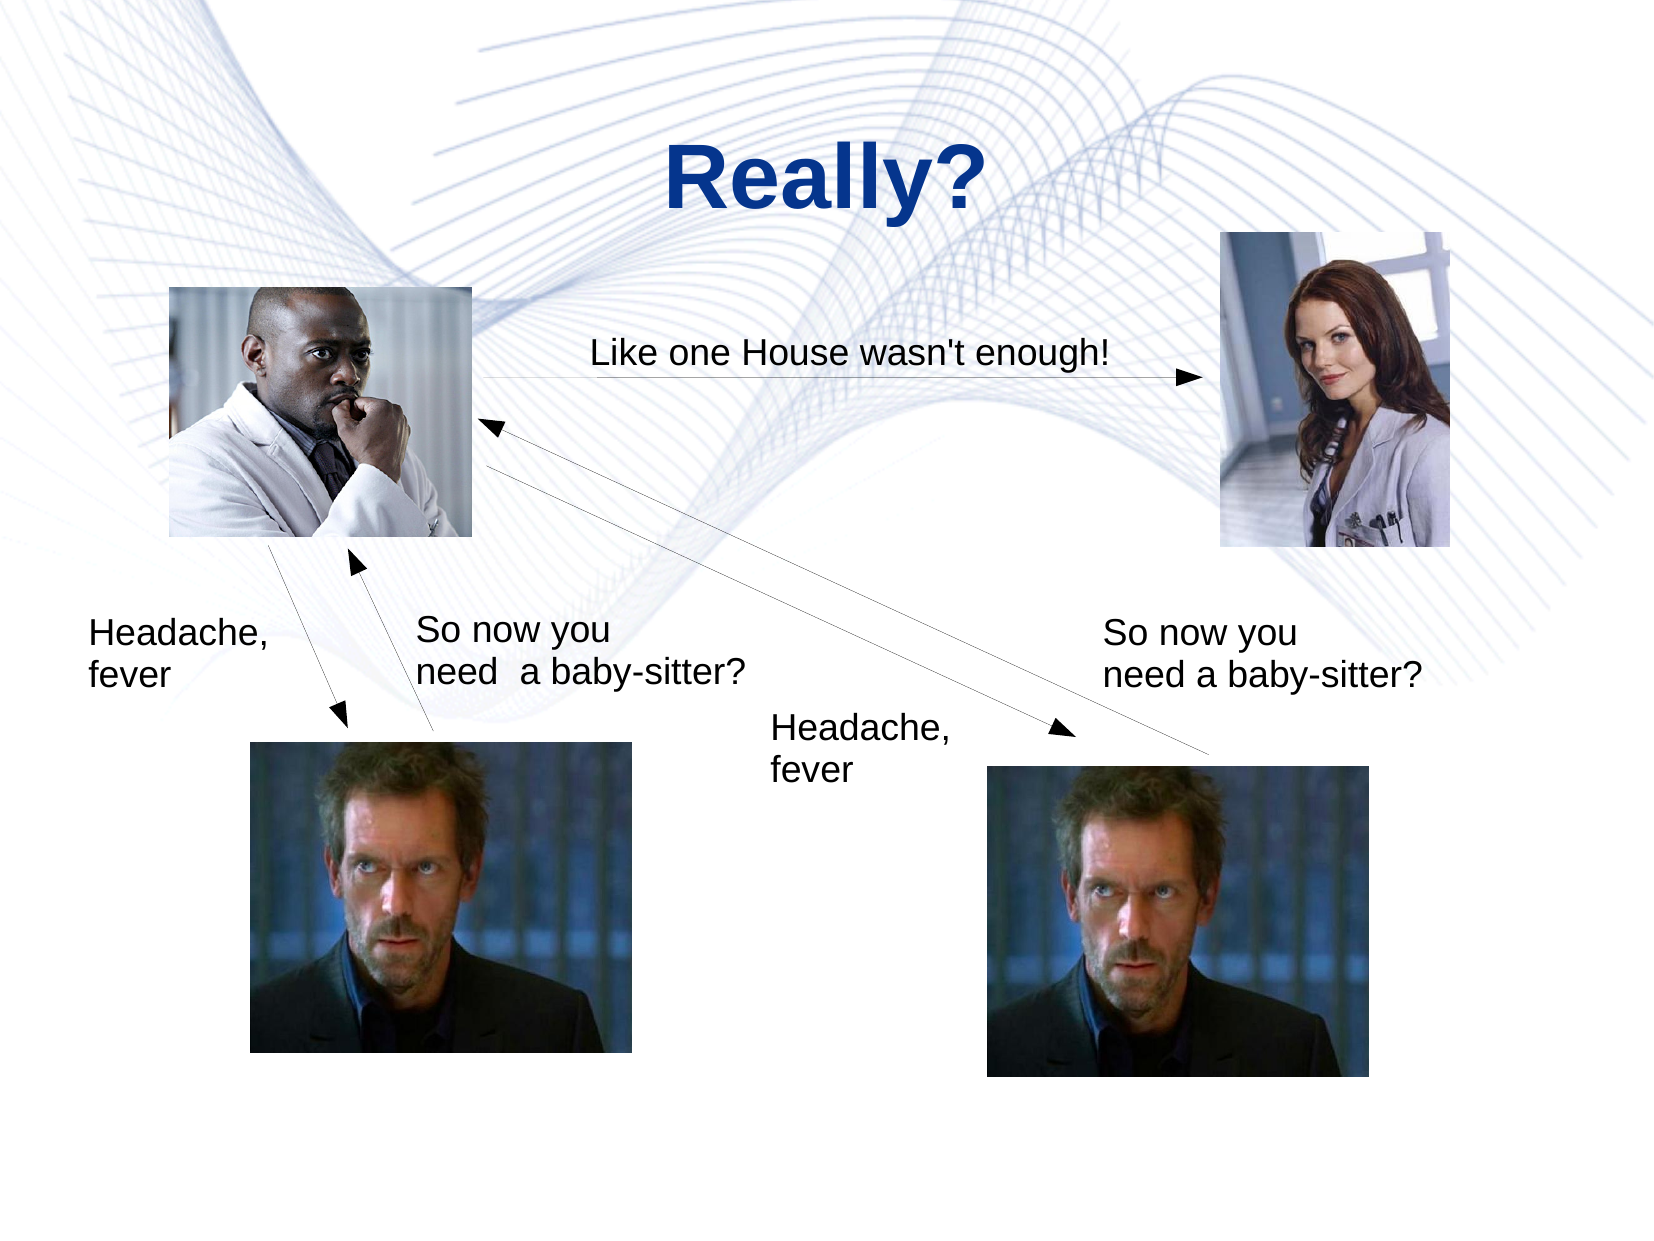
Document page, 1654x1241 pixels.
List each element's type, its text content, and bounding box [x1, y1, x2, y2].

text_box Like one House wasn't enough! [574, 324, 1124, 382]
text_box So now you need a baby-sitter? [1087, 604, 1438, 704]
picture [0, 0, 1654, 1241]
text_box Headache, fever [73, 604, 285, 704]
text_box So now you need a baby-sitter? [400, 601, 761, 701]
text_box Headache, fever [755, 699, 967, 799]
title Really? [118, 66, 1536, 288]
